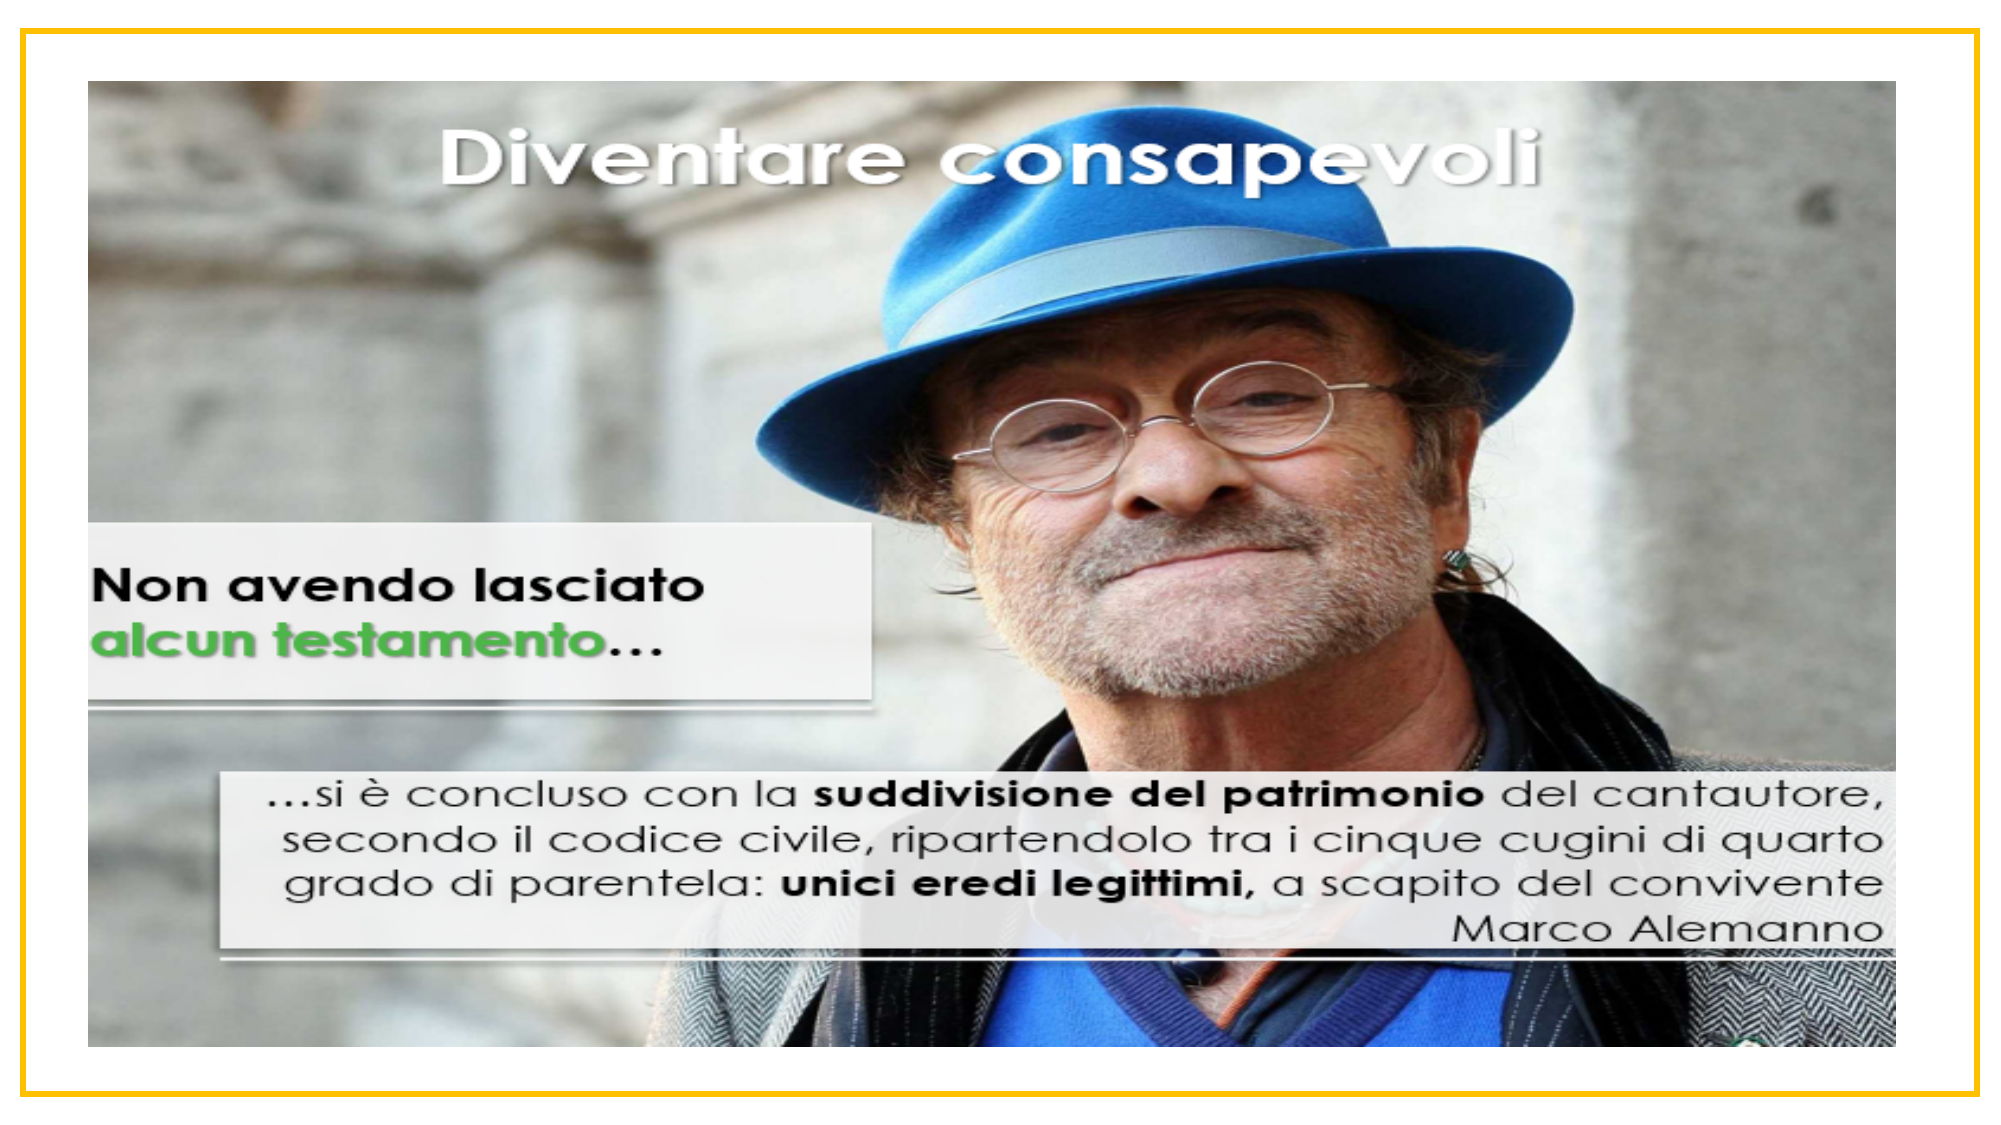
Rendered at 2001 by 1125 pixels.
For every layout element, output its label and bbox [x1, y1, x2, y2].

text_box [22, 31, 1978, 1095]
picture [88, 81, 1896, 1047]
